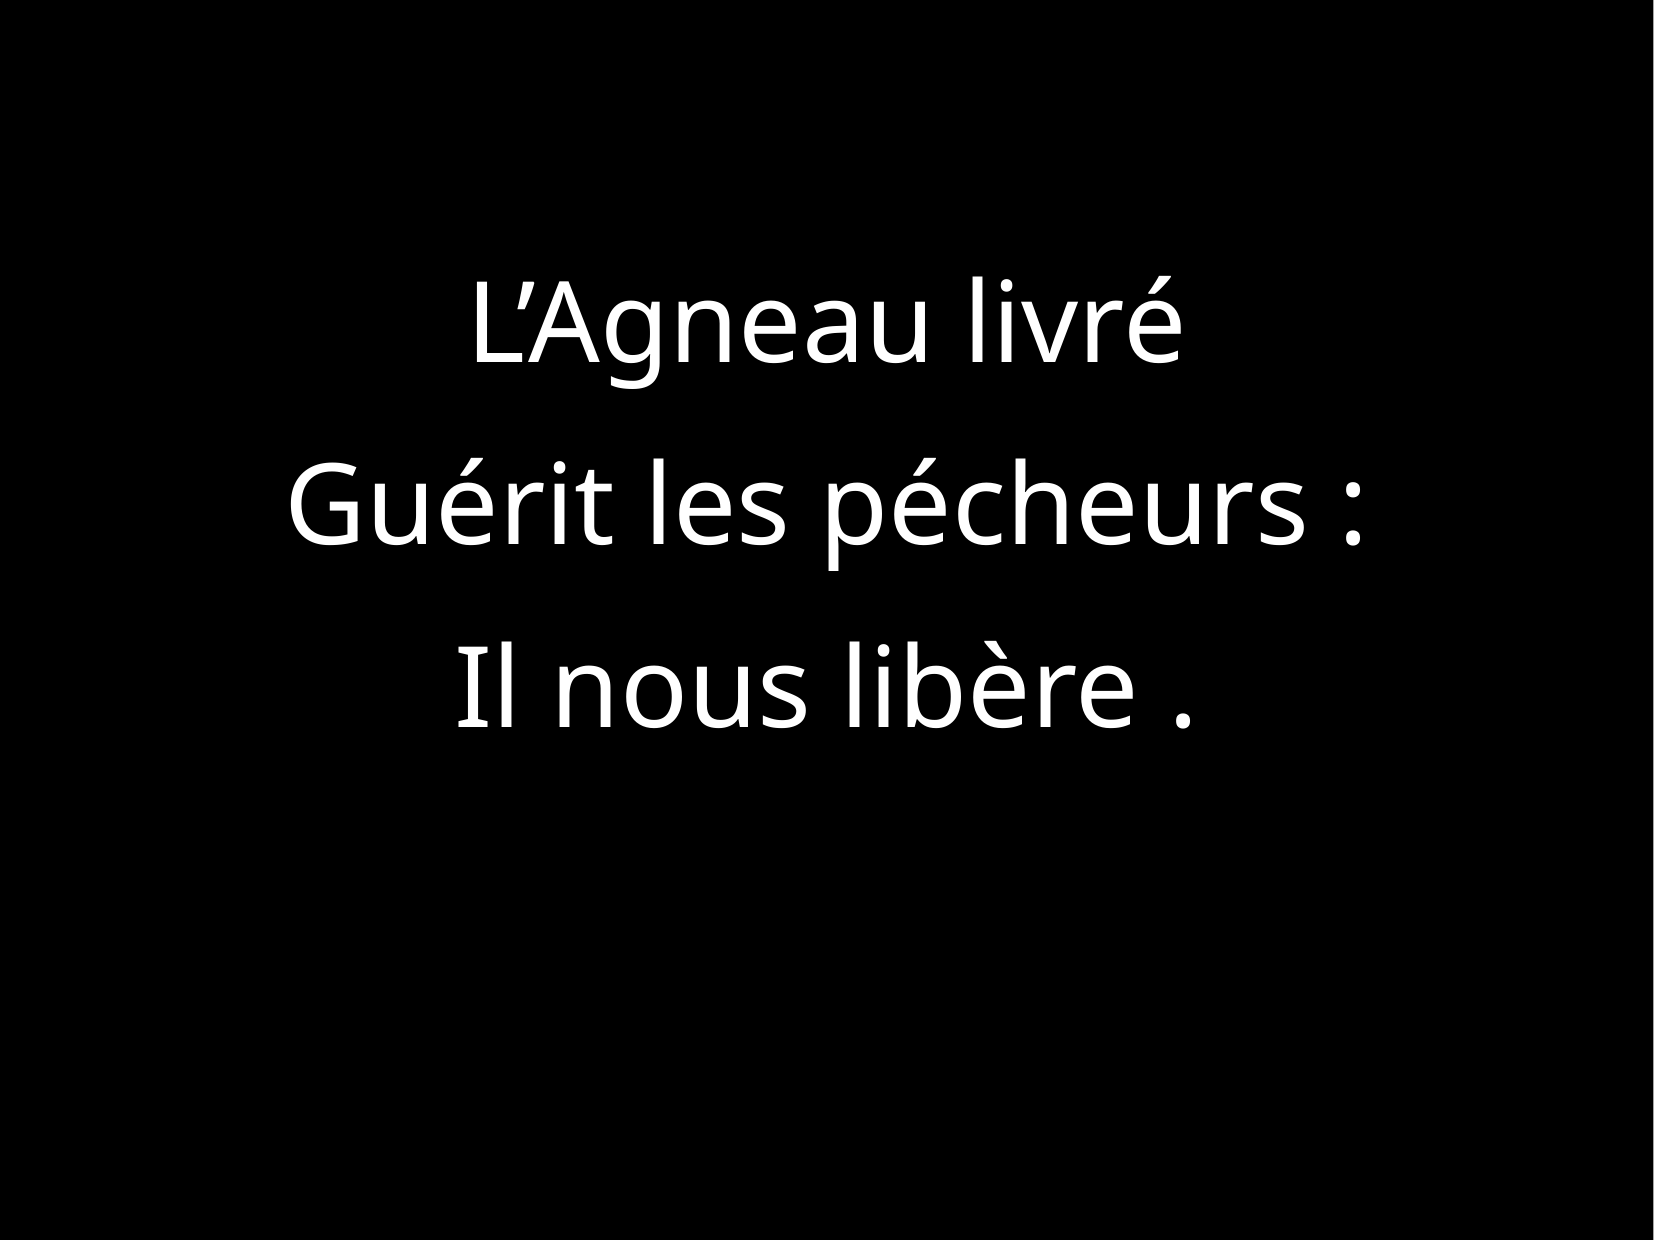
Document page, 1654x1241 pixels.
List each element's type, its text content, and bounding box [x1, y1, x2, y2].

list L’Agneau livré Guérit les pécheurs : Il nous libère . [82, 59, 1571, 1148]
